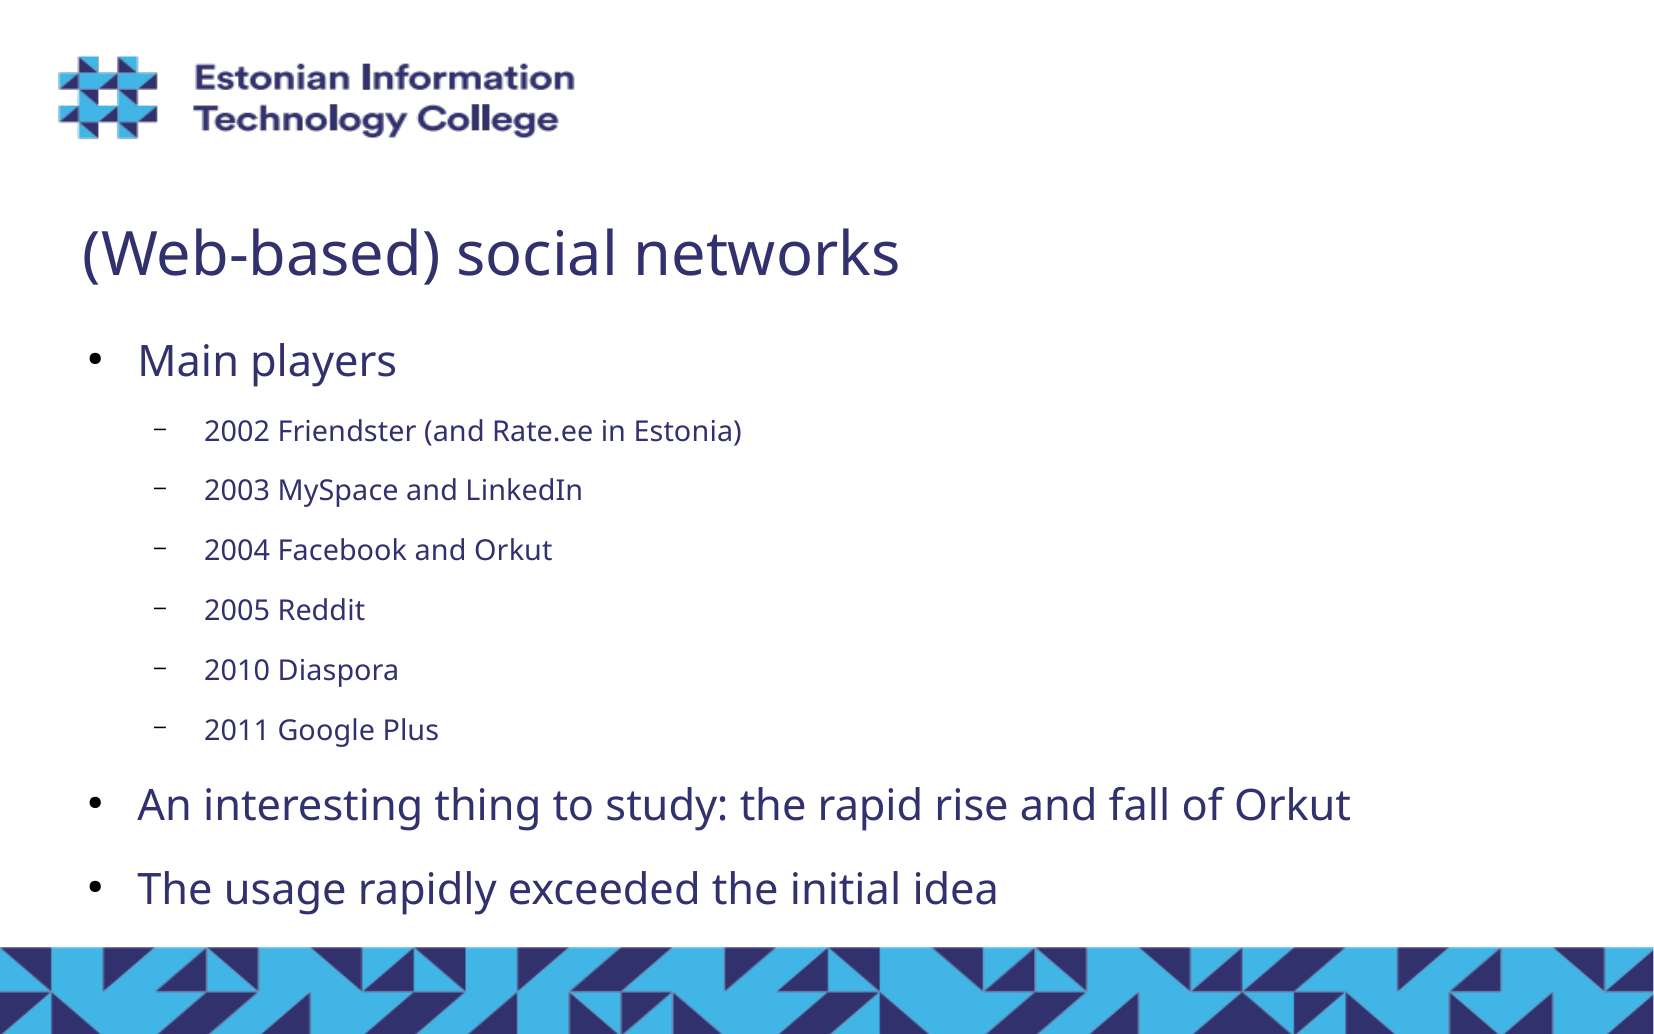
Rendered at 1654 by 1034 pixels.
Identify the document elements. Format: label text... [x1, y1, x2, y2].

title (Web-based) social networks [82, 165, 1644, 338]
list Main players 2002 Friendster (and Rate.ee in Estonia) 2003 MySpace and LinkedIn 2004 Facebook and Orkut 2005 Reddit 2010 Diaspora 2011 Google Plus An interesting thing to study: the rapid rise and fall of Orkut The usage rapidly exceeded the initial idea [70, 330, 1619, 922]
